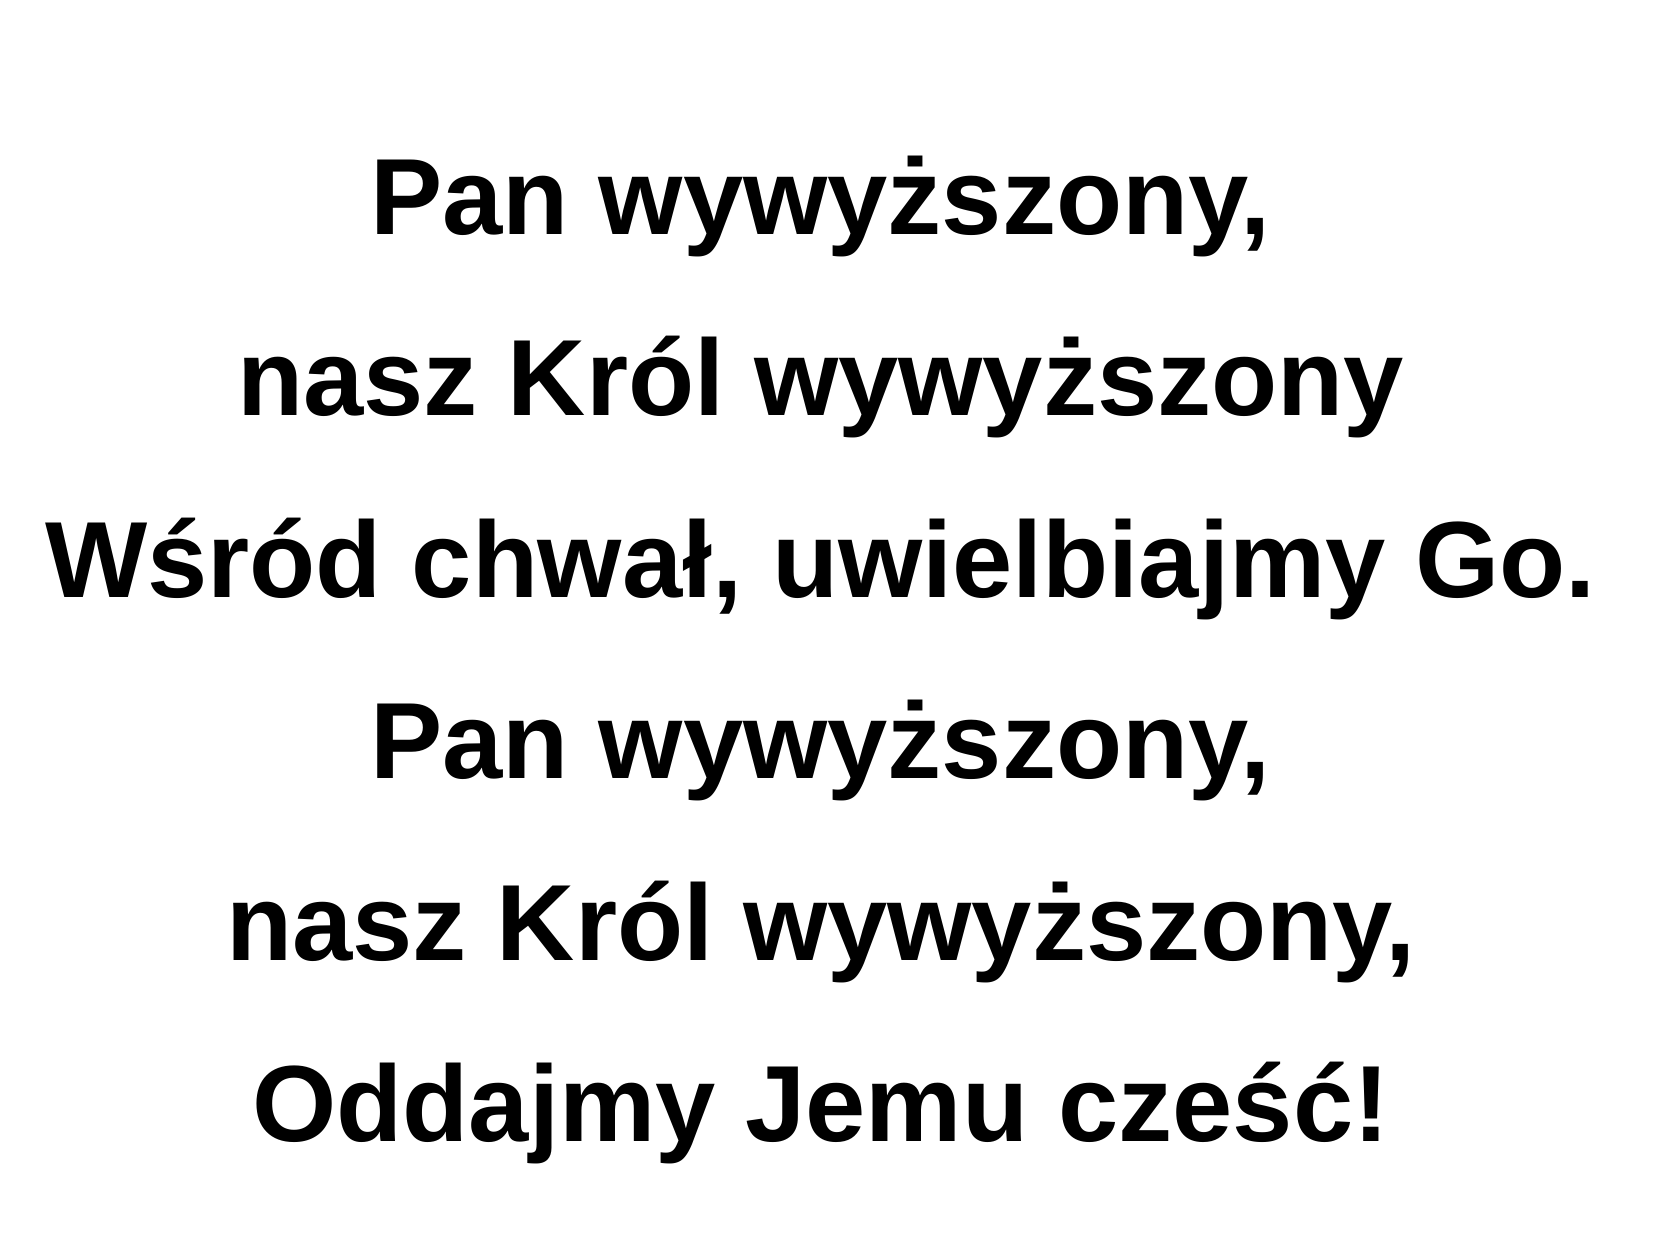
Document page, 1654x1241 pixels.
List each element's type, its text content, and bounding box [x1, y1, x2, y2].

subtitle Pan wywyższony, nasz Król wywyższony Wśród chwał, uwielbiajmy Go. Pan wywyższony, nasz Król wywyższony, Oddajmy Jemu cześć! [0, 0, 1642, 1241]
